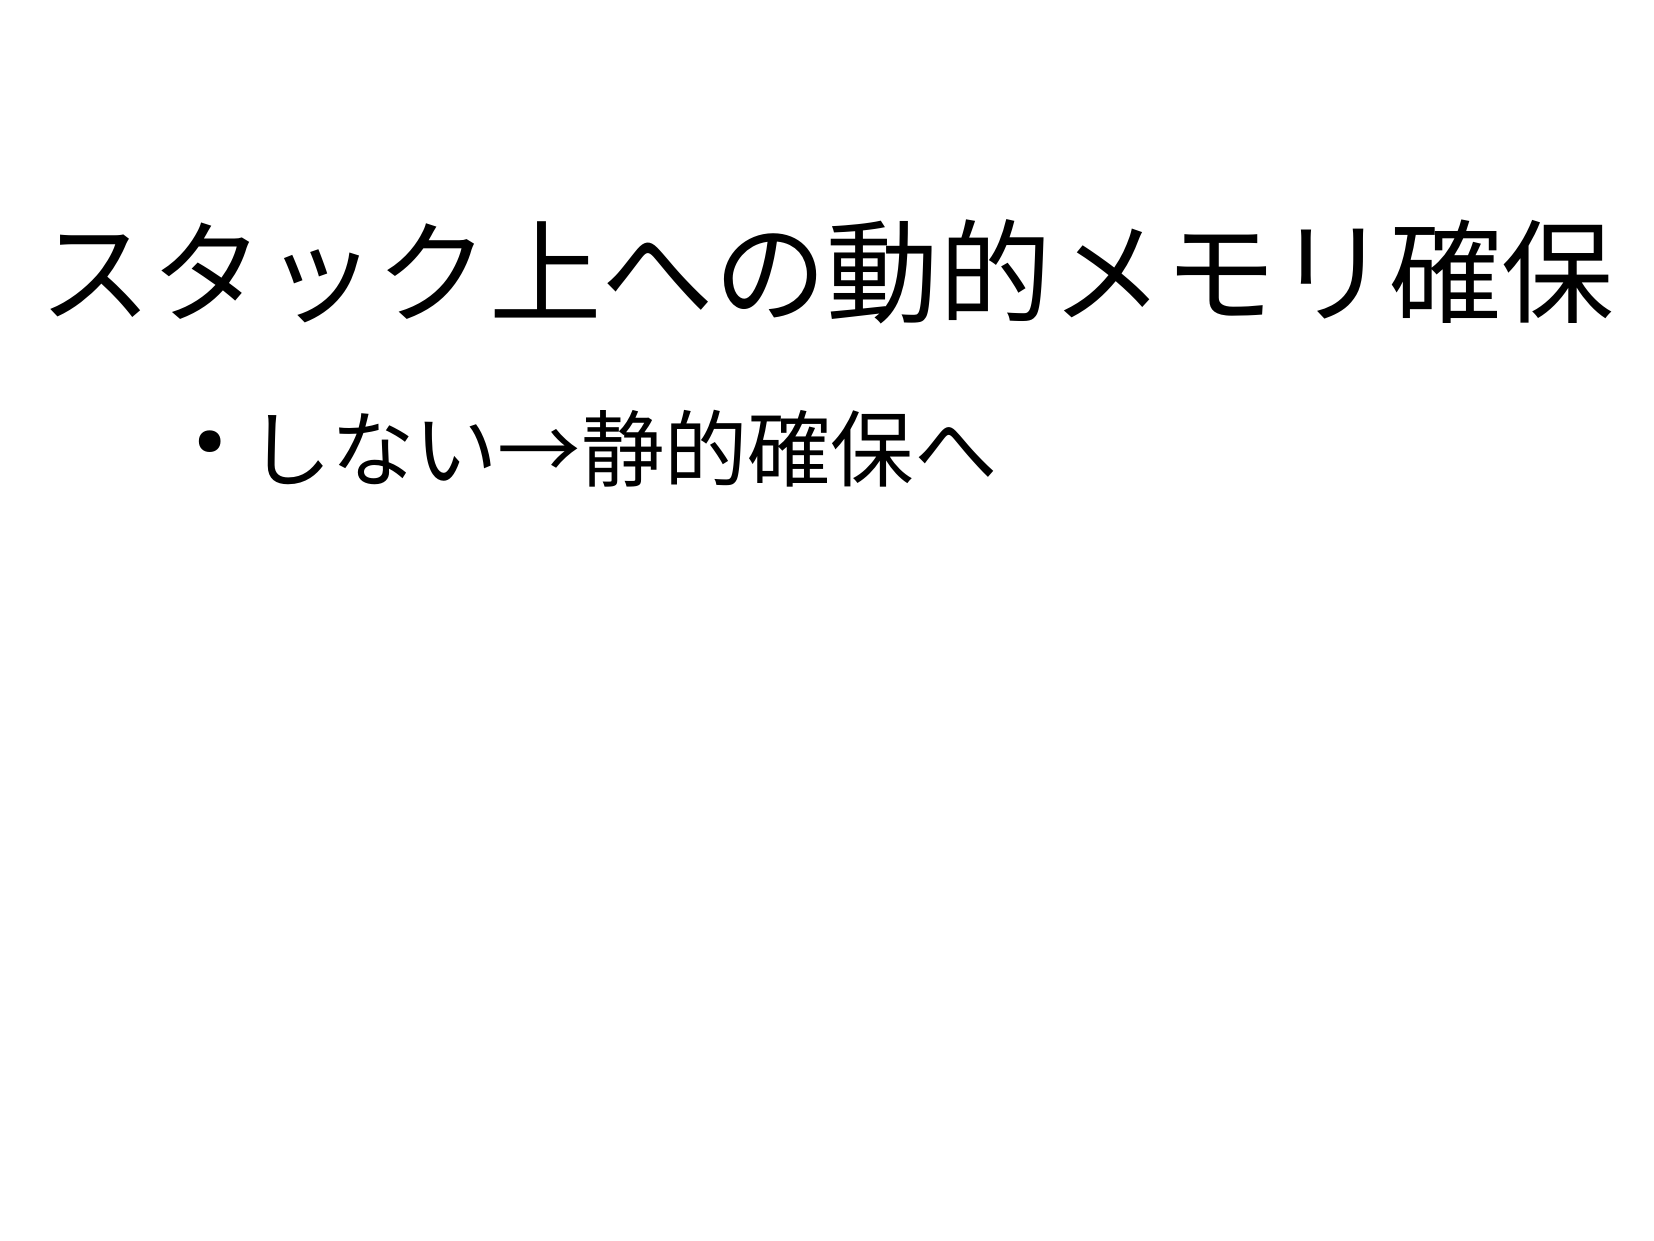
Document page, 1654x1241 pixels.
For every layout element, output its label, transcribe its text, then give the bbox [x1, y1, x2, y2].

title スタック上への動的メモリ確保 [29, 161, 1625, 369]
list しない→静的確保へ [177, 383, 1571, 1104]
